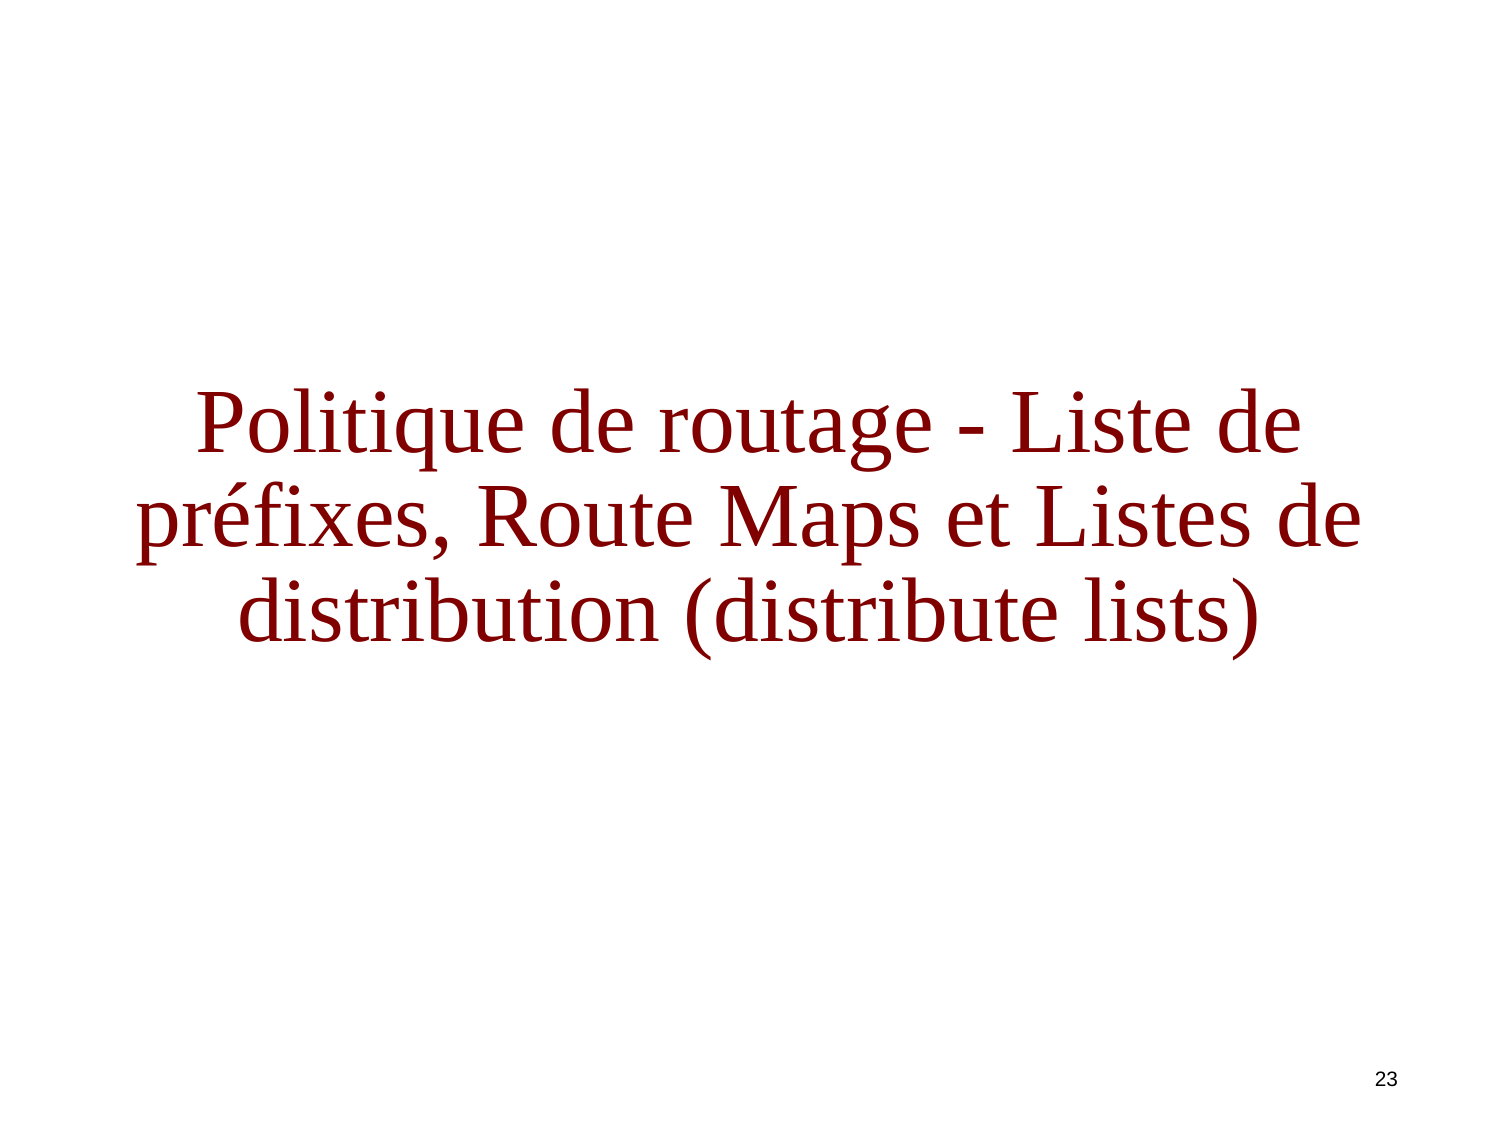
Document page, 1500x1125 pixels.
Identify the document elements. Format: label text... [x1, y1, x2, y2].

title Politique de routage - Liste de préfixes, Route Maps et Listes de distribution (distribute lists)‏ [112, 346, 1388, 692]
